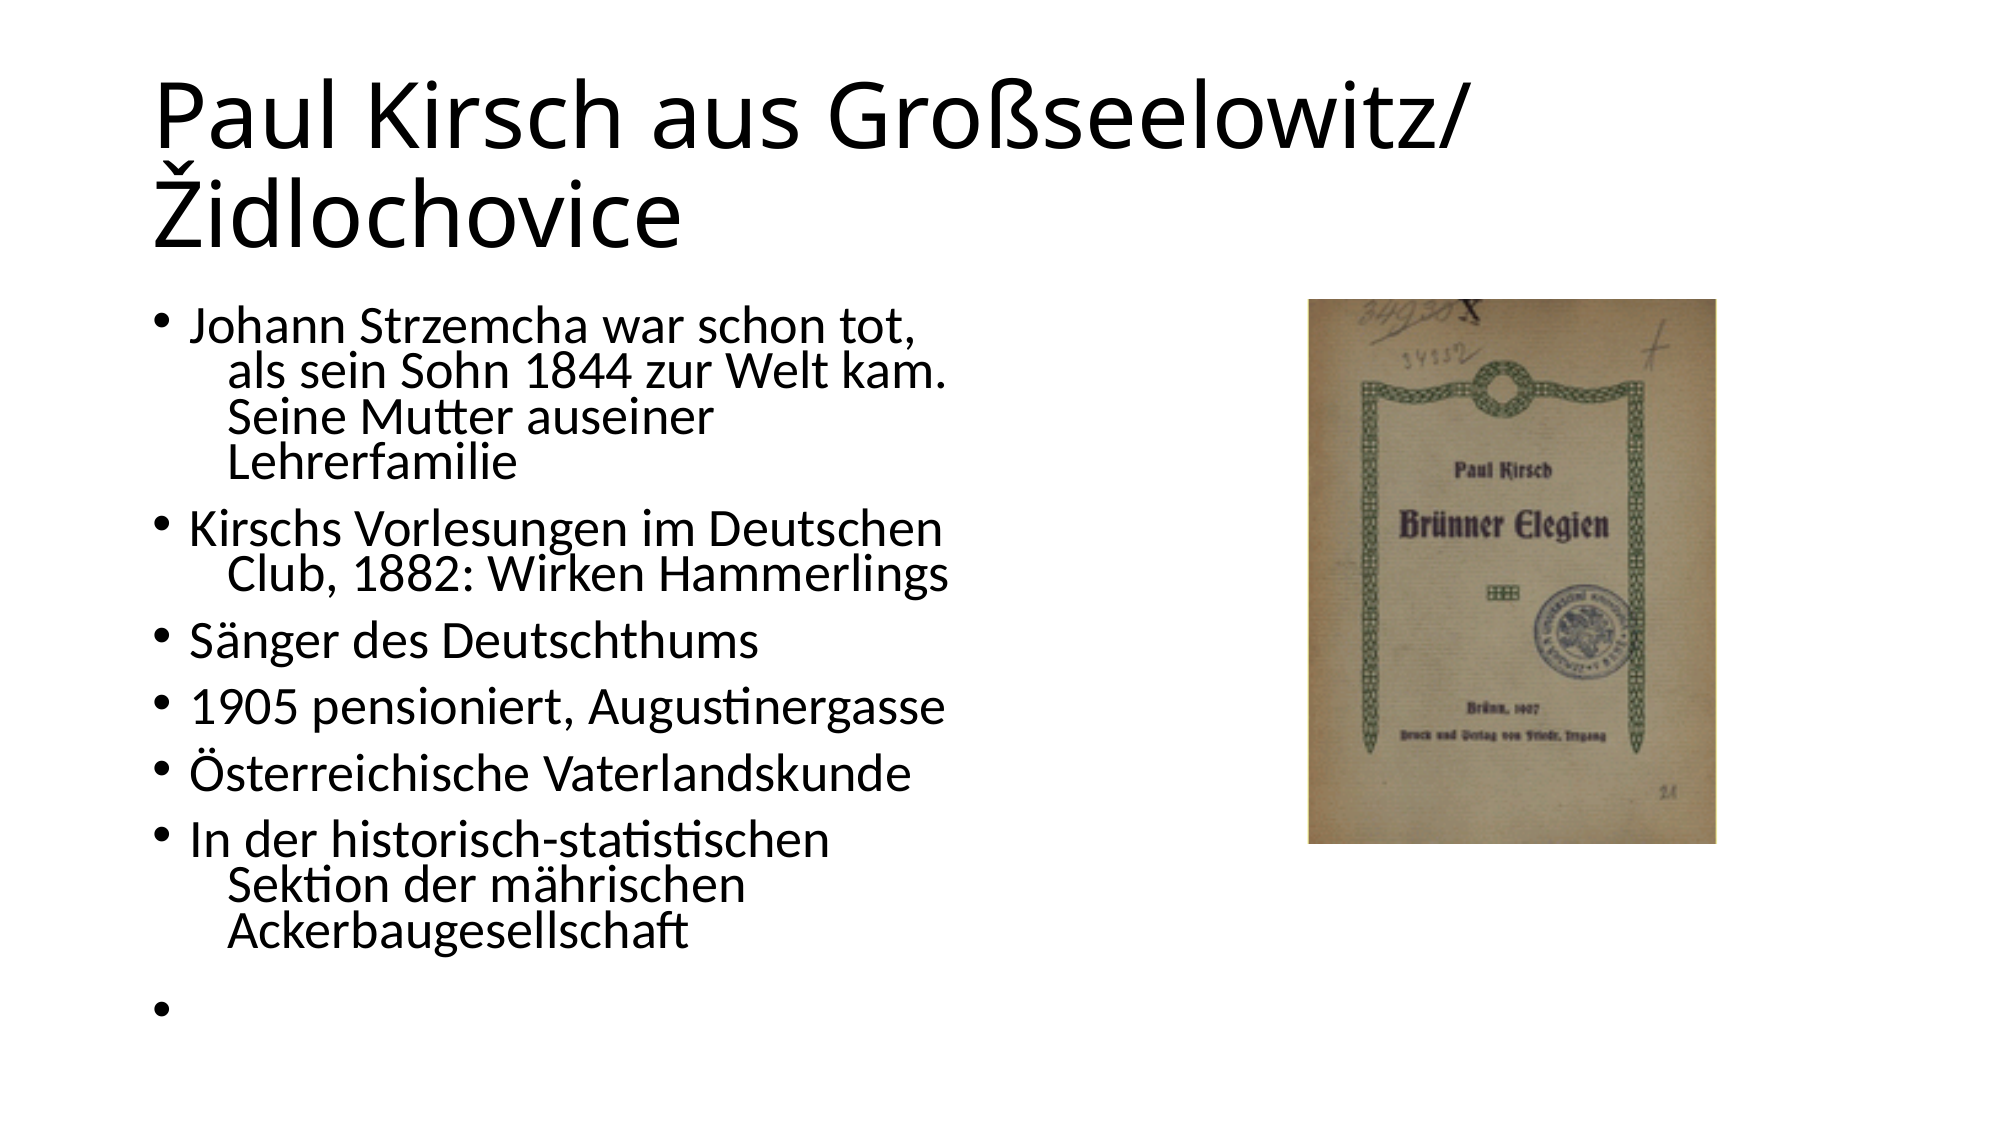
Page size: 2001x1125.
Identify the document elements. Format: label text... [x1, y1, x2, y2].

picture [1304, 299, 1722, 844]
list Johann Strzemcha war schon tot, als sein Sohn 1844 zur Welt kam. Seine Mutter auseiner Lehrerfamilie Kirschs Vorlesungen im Deutschen Club, 1882: Wirken Hammerlings Sänger des Deutschthums 1905 pensioniert, Augustinergasse Österreichische Vaterlandskunde In der historisch-statistischen Sektion der mährischen Ackerbaugesellschaft [137, 299, 988, 1014]
title Paul Kirsch aus Großseelowitz/ Židlochovice [137, 59, 1863, 278]
